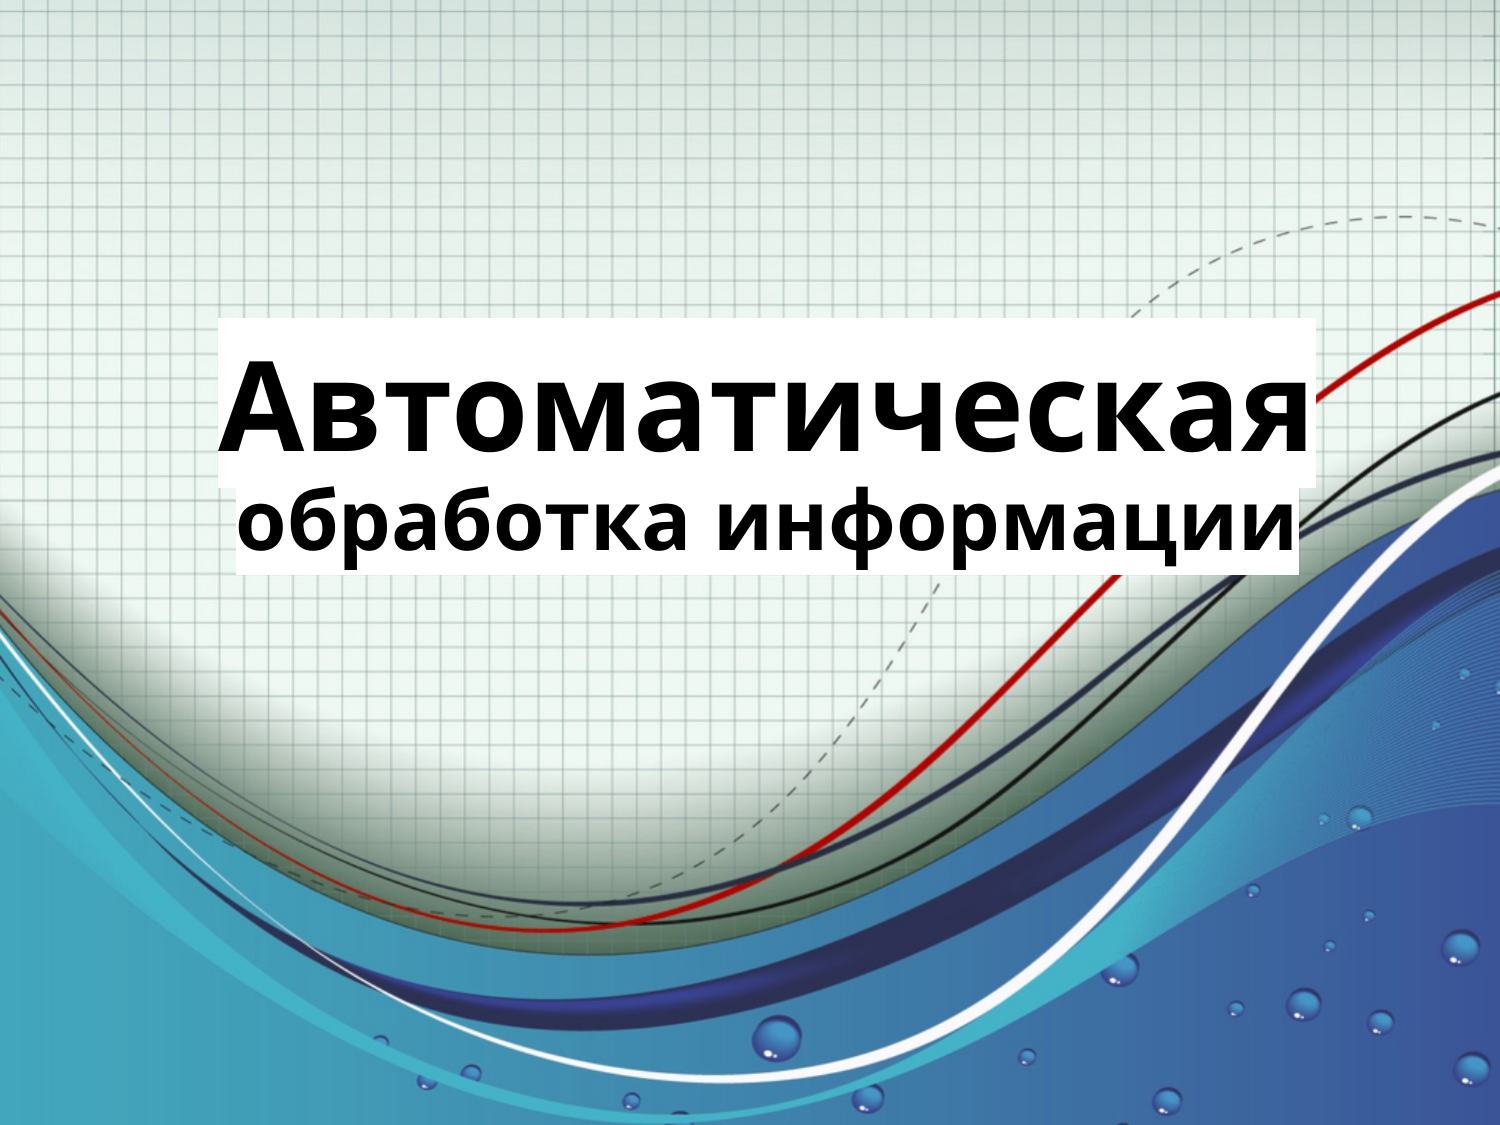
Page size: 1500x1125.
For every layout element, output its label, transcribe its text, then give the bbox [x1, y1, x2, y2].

picture [0, 0, 1500, 1125]
title Автоматическая обработка информации [129, 354, 1405, 576]
